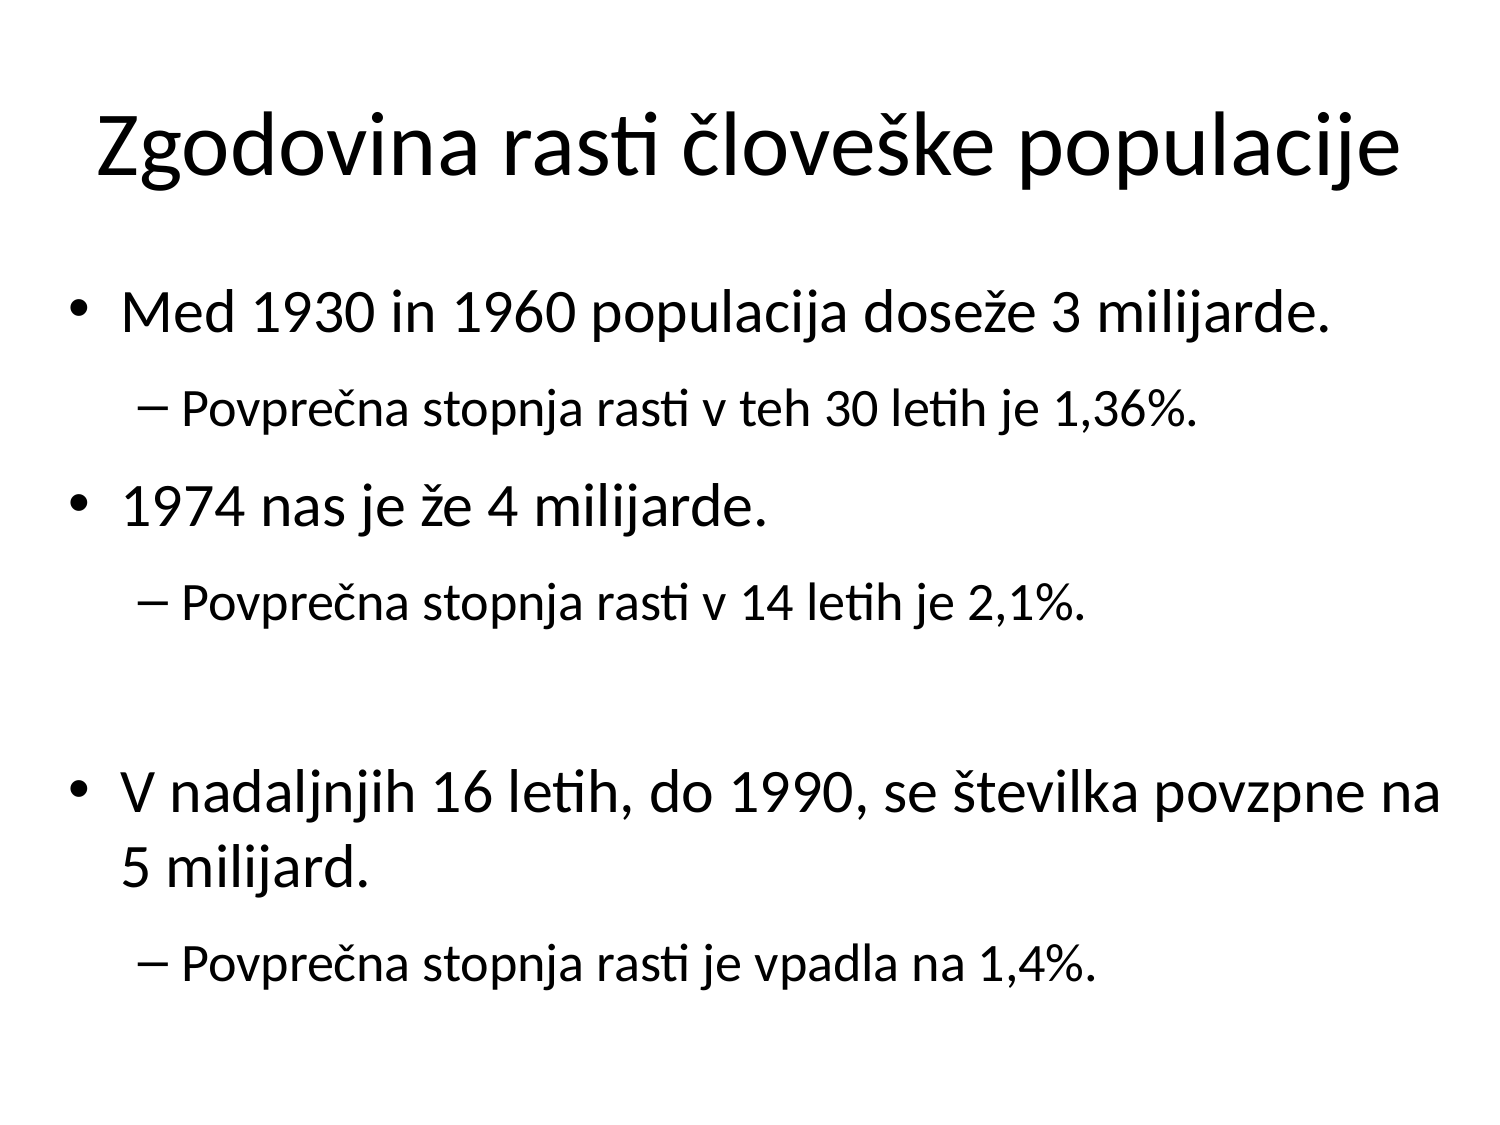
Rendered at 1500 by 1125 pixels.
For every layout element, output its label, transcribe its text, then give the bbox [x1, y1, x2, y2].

title Zgodovina rasti človeške populacije [75, 45, 1425, 233]
list Med 1930 in 1960 populacija doseže 3 milijarde. Povprečna stopnja rasti v teh 30 letih je 1,36%. 1974 nas je že 4 milijarde. Povprečna stopnja rasti v 14 letih je 2,1%. V nadaljnjih 16 letih, do 1990, se številka povzpne na 5 milijard. Povprečna stopnja rasti je vpadla na 1,4%. [53, 262, 1459, 1005]
